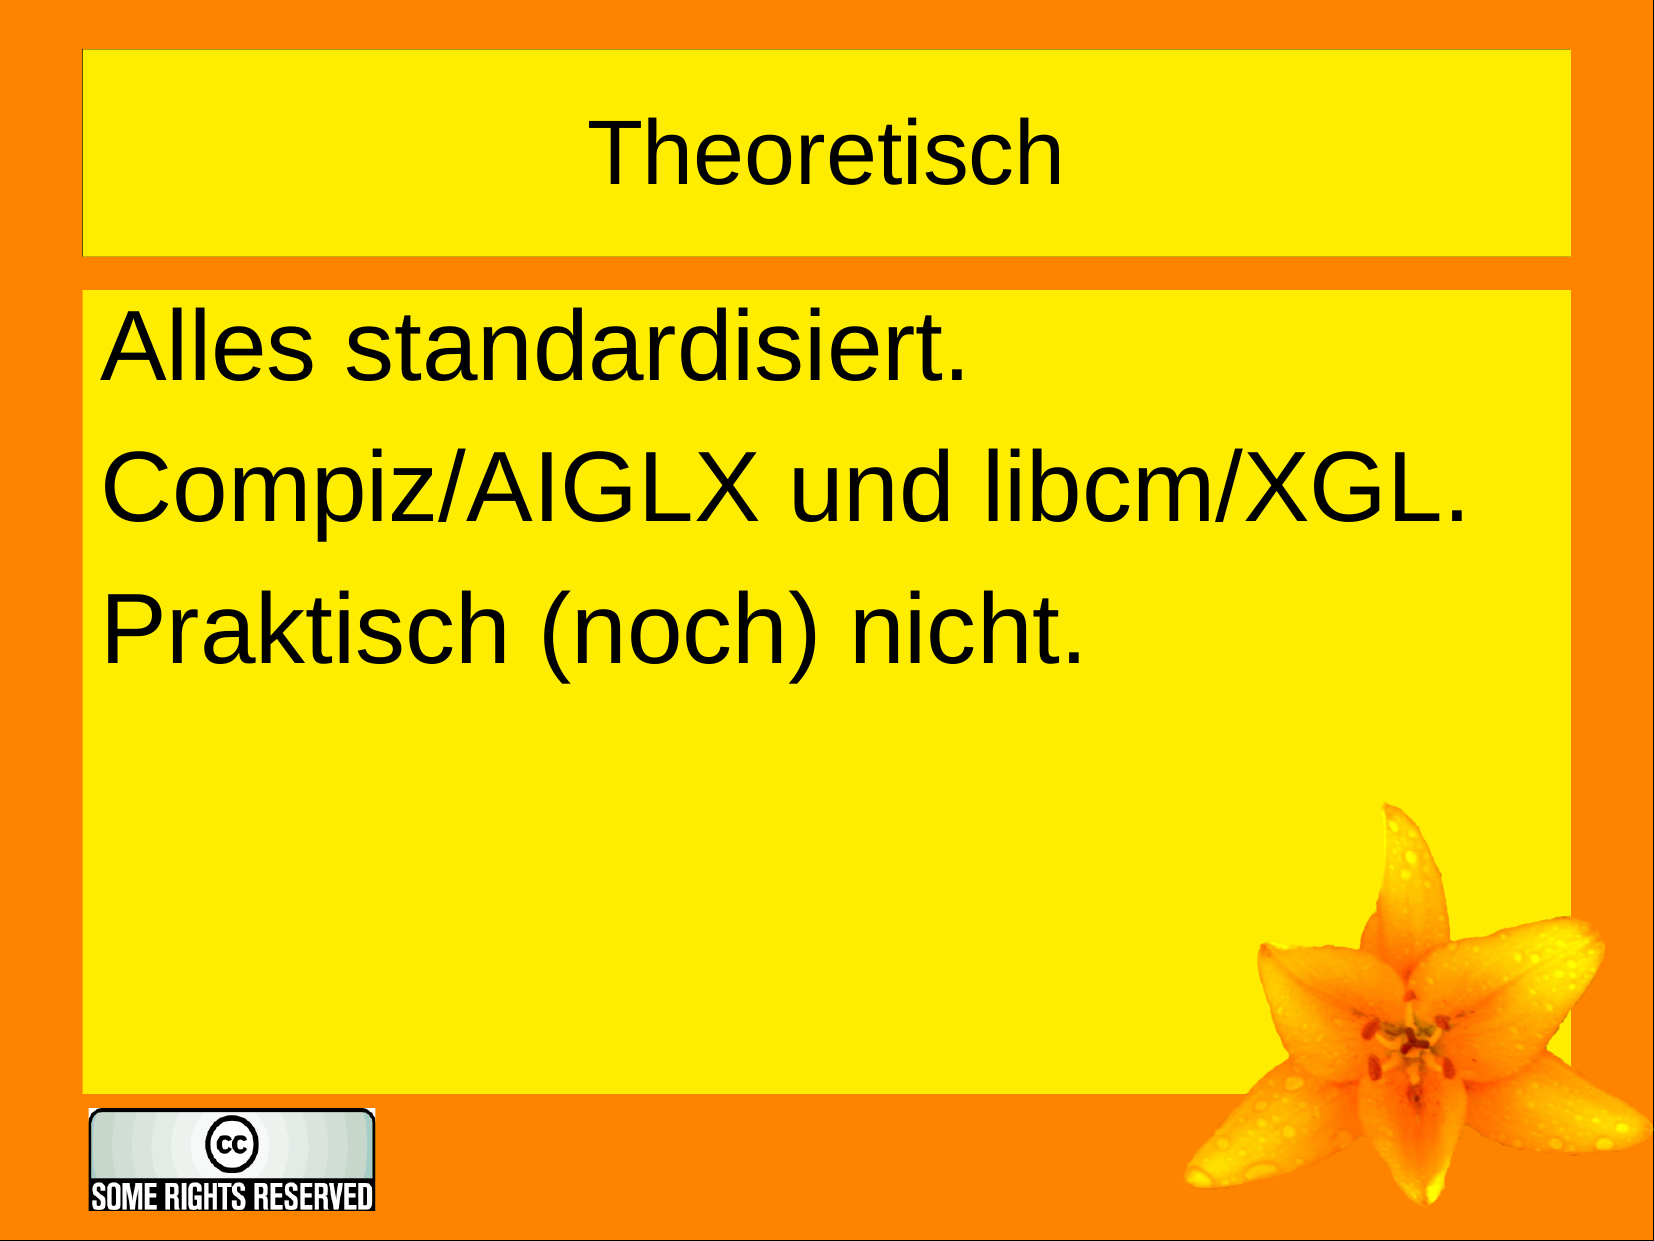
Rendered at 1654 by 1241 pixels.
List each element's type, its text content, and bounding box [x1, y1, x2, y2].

title Theoretisch [82, 49, 1571, 257]
list Alles standardisiert. Compiz/AIGLX und libcm/XGL. Praktisch (noch) nicht. [82, 290, 1571, 1094]
picture [88, 1108, 376, 1211]
picture [1181, 767, 1654, 1241]
text_box [0, 0, 1654, 1241]
